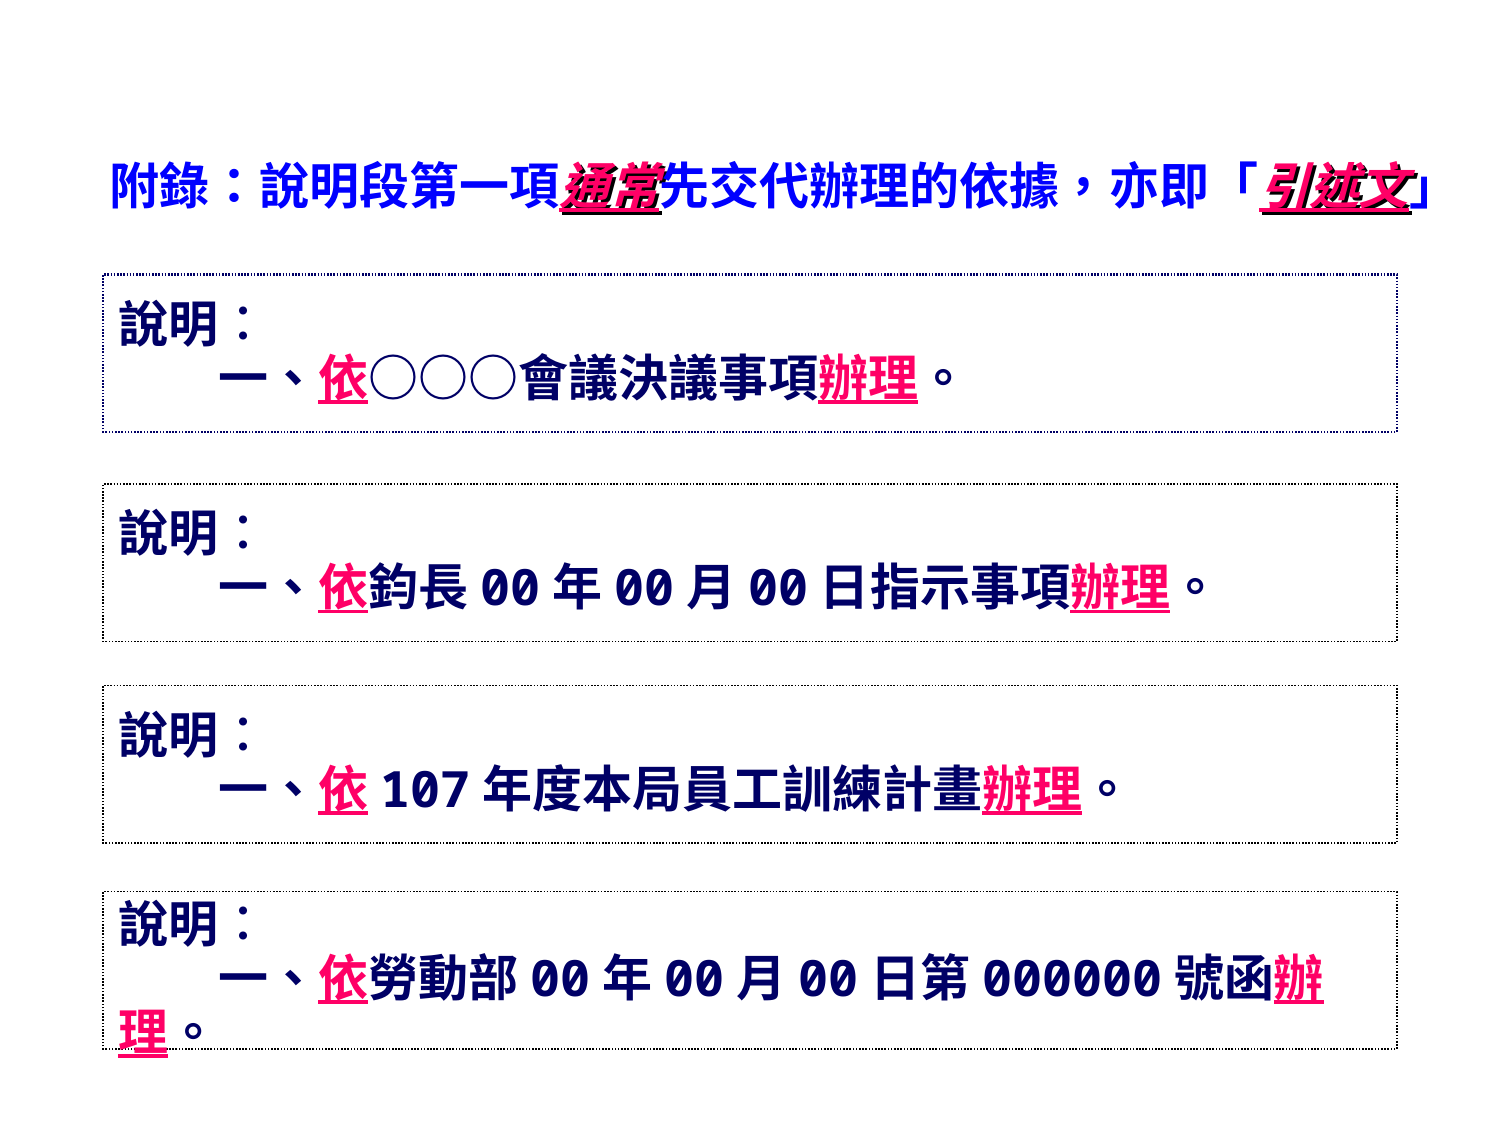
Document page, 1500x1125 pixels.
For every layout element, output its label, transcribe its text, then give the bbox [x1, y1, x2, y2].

title 說明︰ 一、依○○○會議決議事項辦理。 [103, 274, 1397, 432]
text_box 說明︰ 一、依107年度本局員工訓練計畫辦理。 [103, 685, 1397, 843]
text_box 附錄：說明段第一項通常先交代辦理的依據，亦即「引述文」 [94, 95, 1500, 253]
text_box 說明︰ 一、依勞動部00年00月00日第000000號函辦理。 [103, 891, 1397, 1049]
text_box 說明︰ 一、依鈞長00年00月00日指示事項辦理。 [103, 483, 1397, 642]
